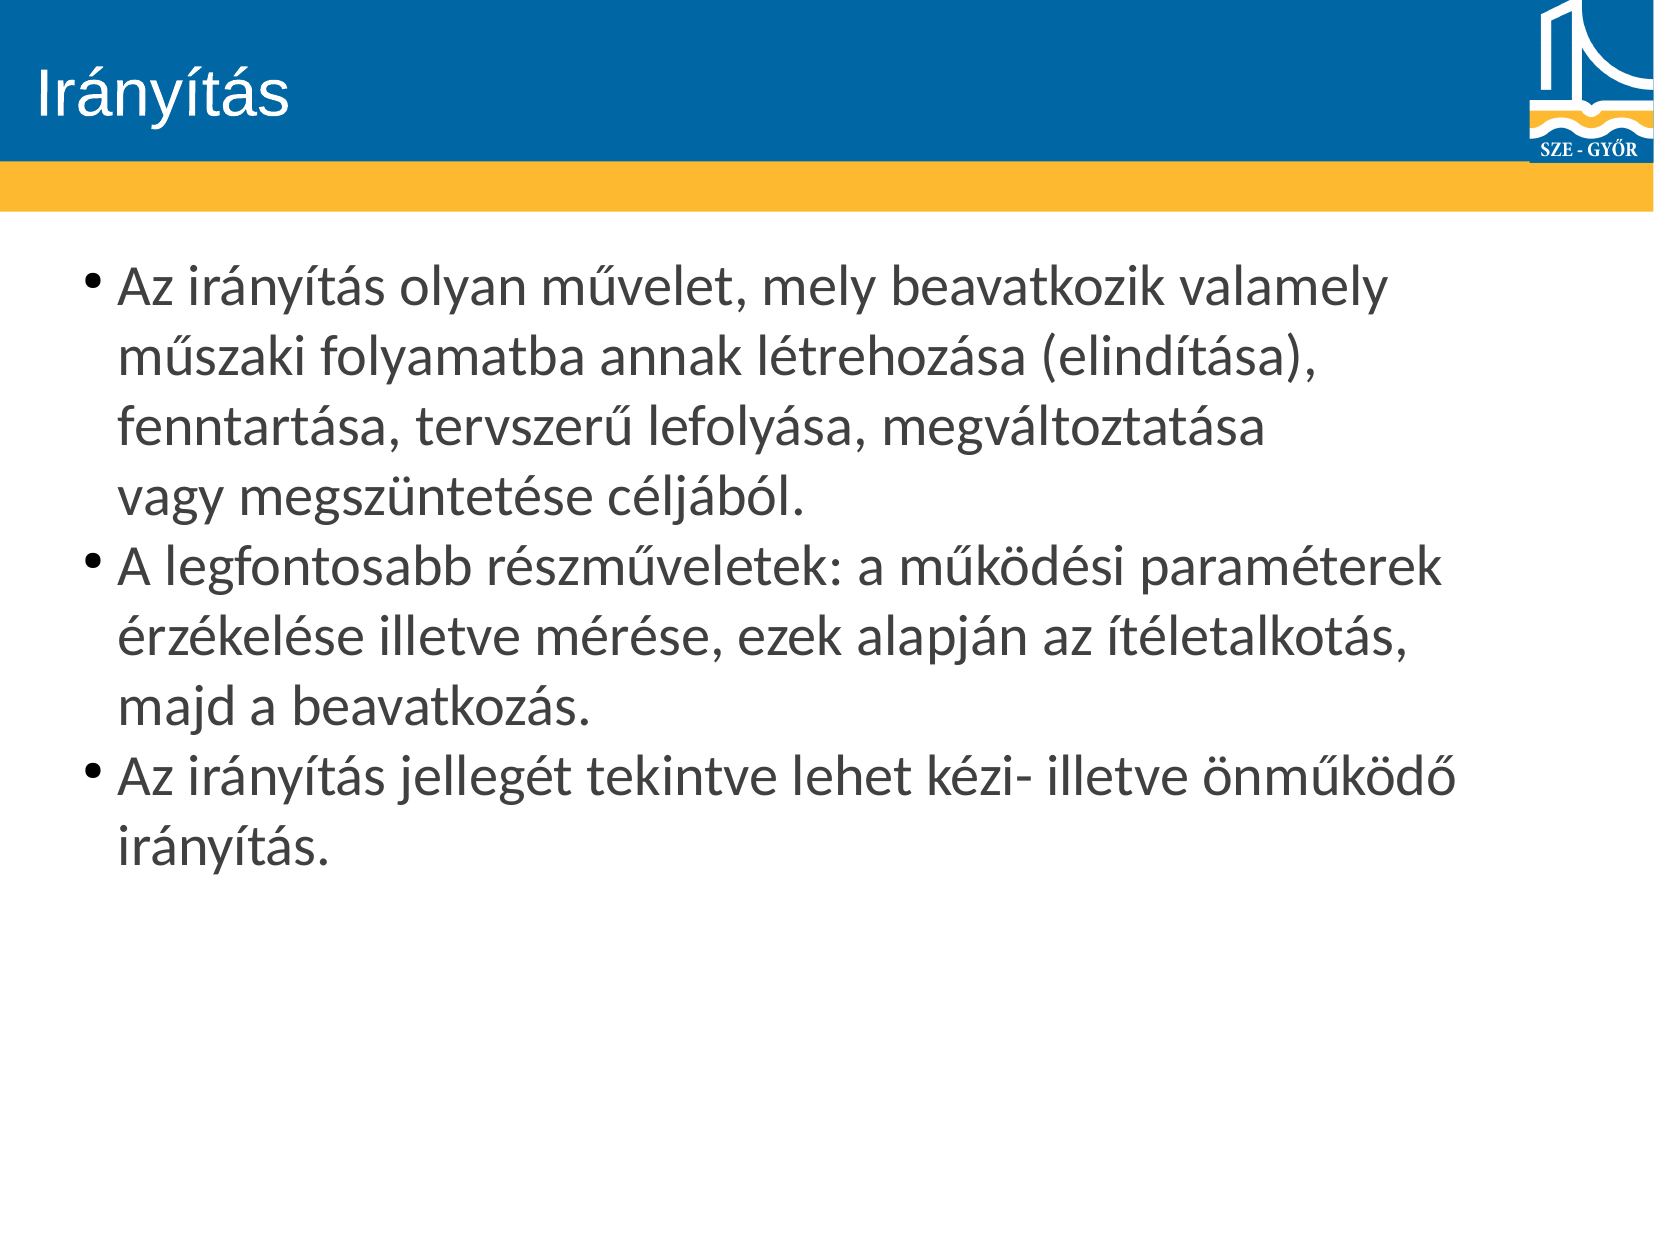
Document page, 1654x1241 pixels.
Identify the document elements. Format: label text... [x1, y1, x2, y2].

text_box Irányítás [34, 48, 1524, 144]
text_box Az irányítás olyan művelet, mely beavatkozik valamely műszaki folyamatba annak létrehozása (elindítása), fenntartása, tervszerű lefolyása, megváltoztatása vagy megszüntetése céljából. A legfontosabb részműveletek: a működési paraméterek érzékelése illetve mérése, ezek alapján az ítéletalkotás, majd a beavatkozás. Az irányítás jellegét tekintve lehet kézi- illetve önműködő irányítás. [82, 247, 1571, 1198]
picture [1529, 0, 1654, 163]
